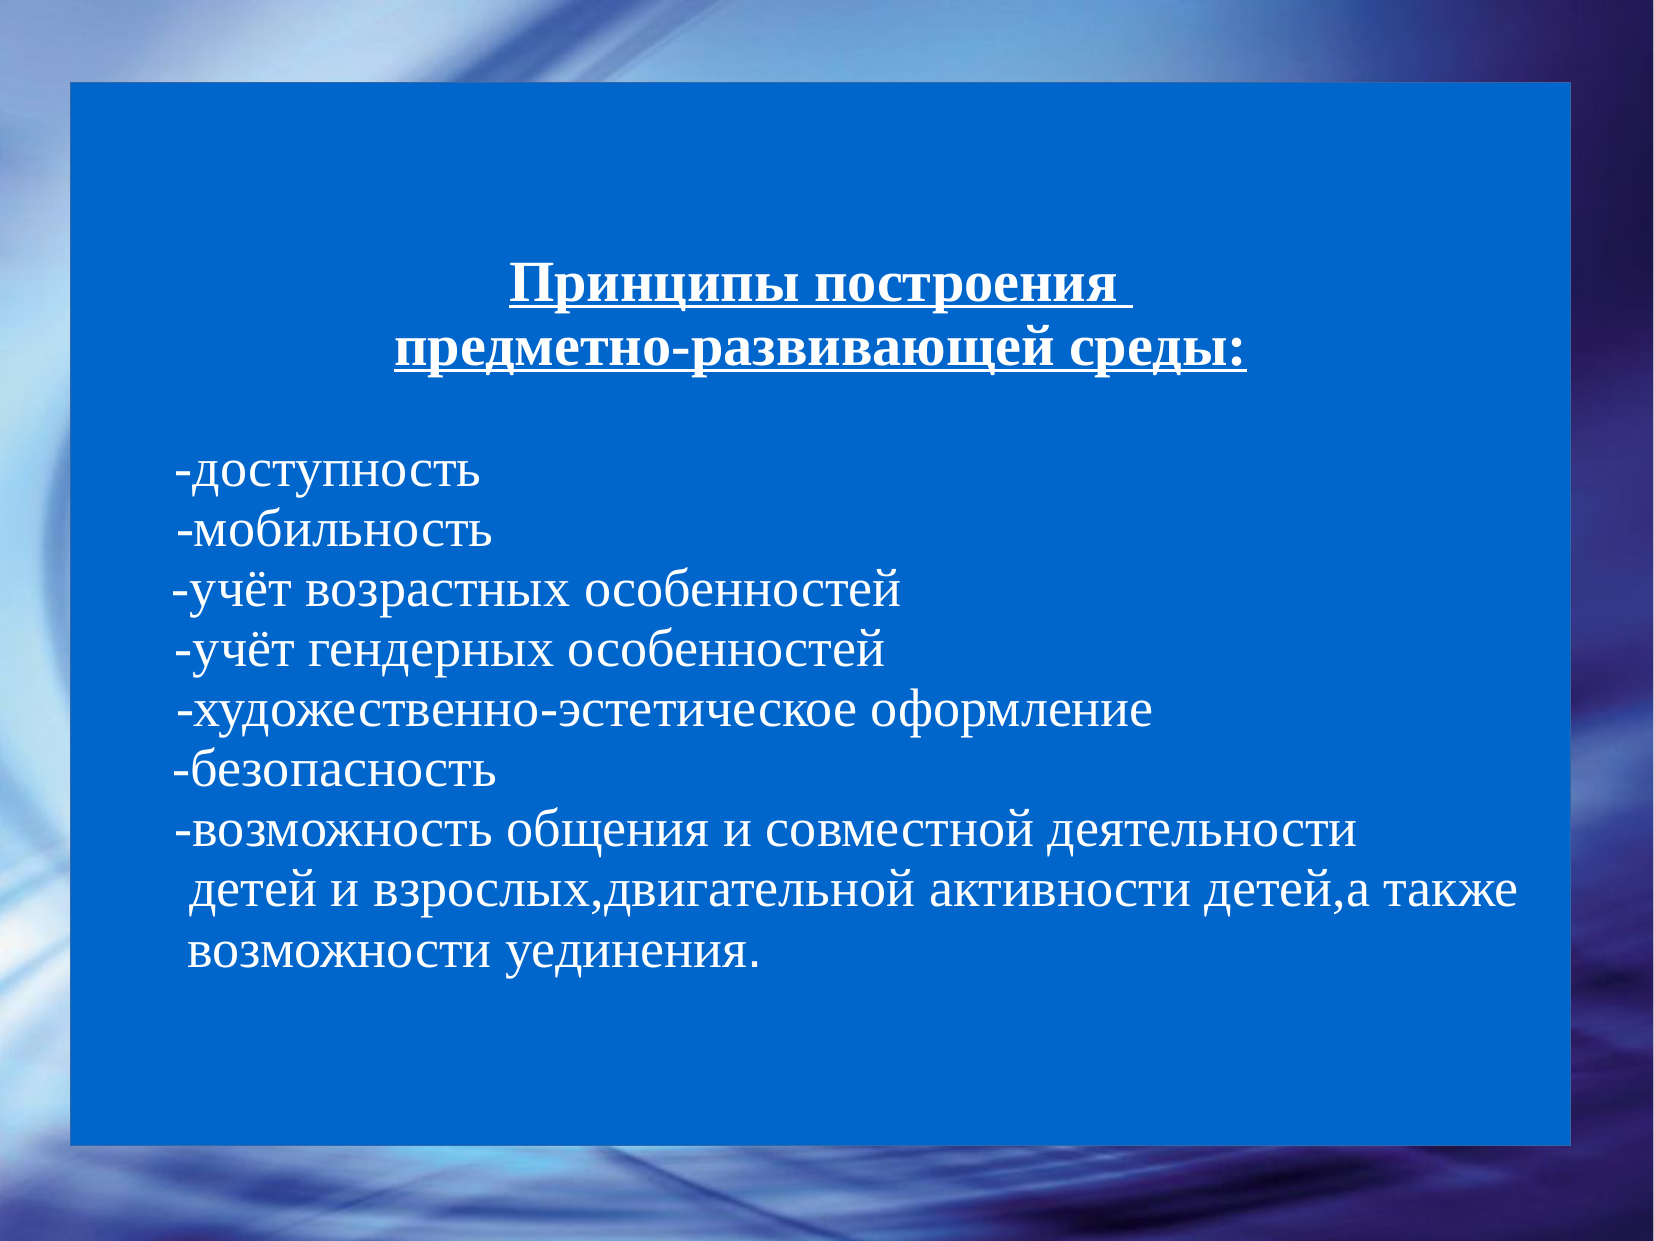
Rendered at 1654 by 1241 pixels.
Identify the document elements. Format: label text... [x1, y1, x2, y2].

text_box Принципы построения предметно-развивающей среды: -доступность -мобильность -учёт возрастных особенностей -учёт гендерных особенностей -художественно-эстетическое оформление -безопасность -возможность общения и совместной деятельности детей и взрослых,двигательной активности детей,а также возможности уединения. [70, 82, 1571, 1146]
picture [0, 0, 1654, 1241]
